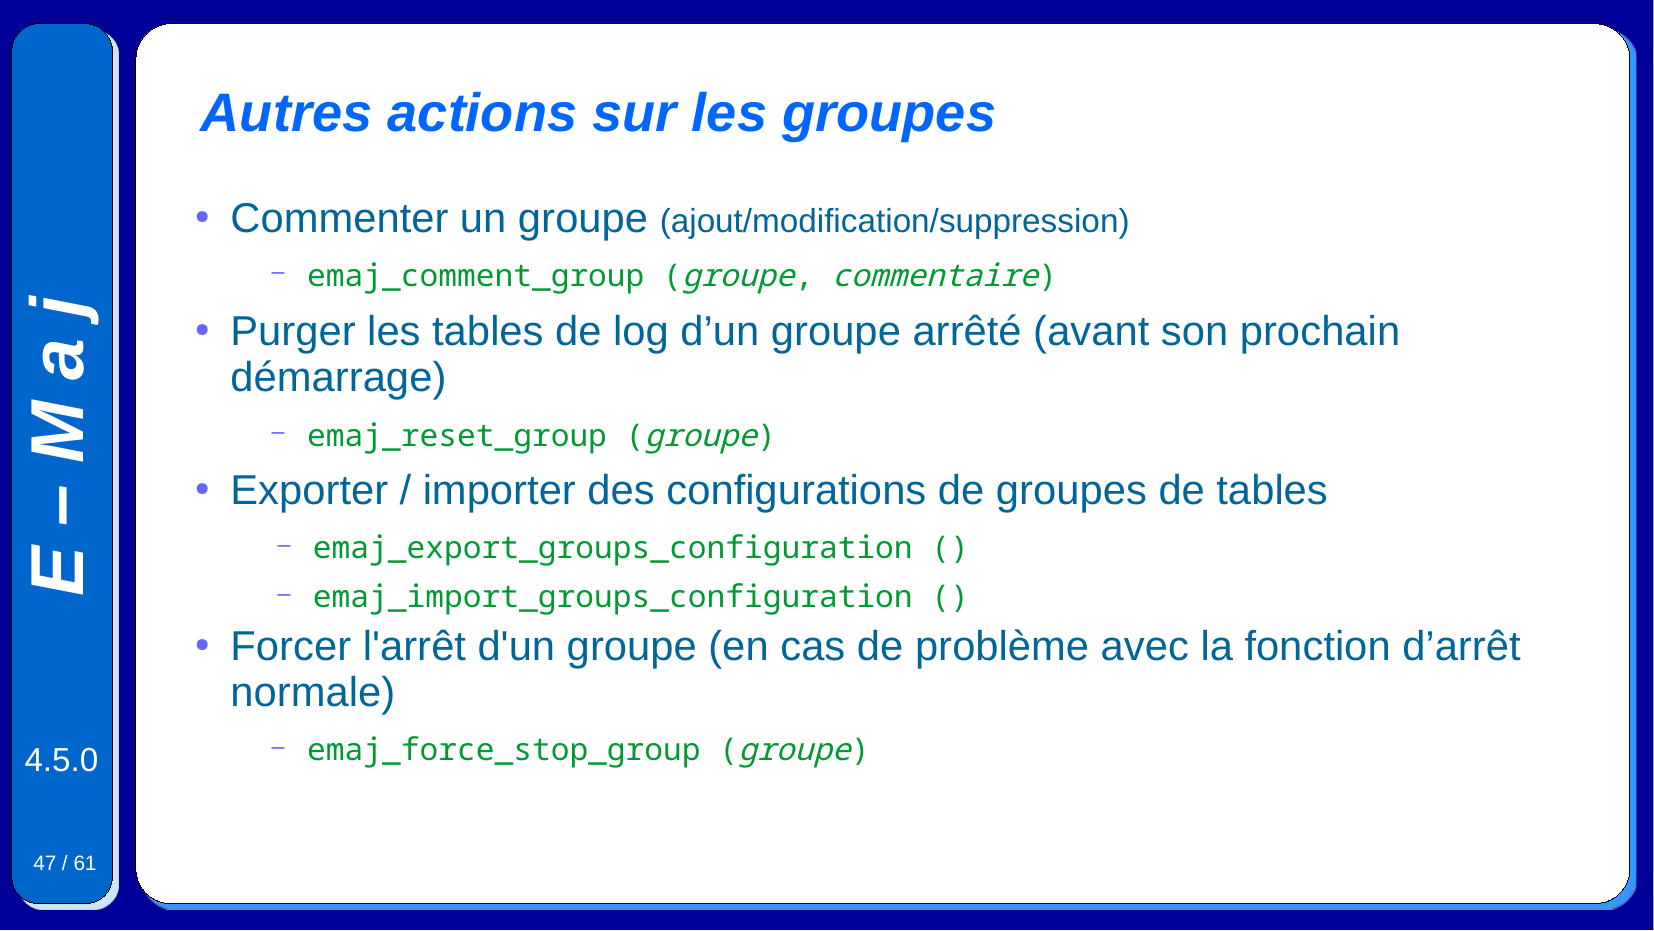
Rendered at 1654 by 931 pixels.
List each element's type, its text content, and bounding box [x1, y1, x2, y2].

title Autres actions sur les groupes [200, 34, 1575, 191]
list Commenter un groupe (ajout/modification/suppression) emaj_comment_group (groupe, commentaire) Purger les tables de log d’un groupe arrêté (avant son prochain démarrage) emaj_reset_group (groupe) Exporter / importer des configurations de groupes de tables emaj_export_groups_configuration () emaj_import_groups_configuration () Forcer l'arrêt d'un groupe (en cas de problème avec la fonction d’arrêt normale) emaj_force_stop_group (groupe) [177, 194, 1587, 891]
